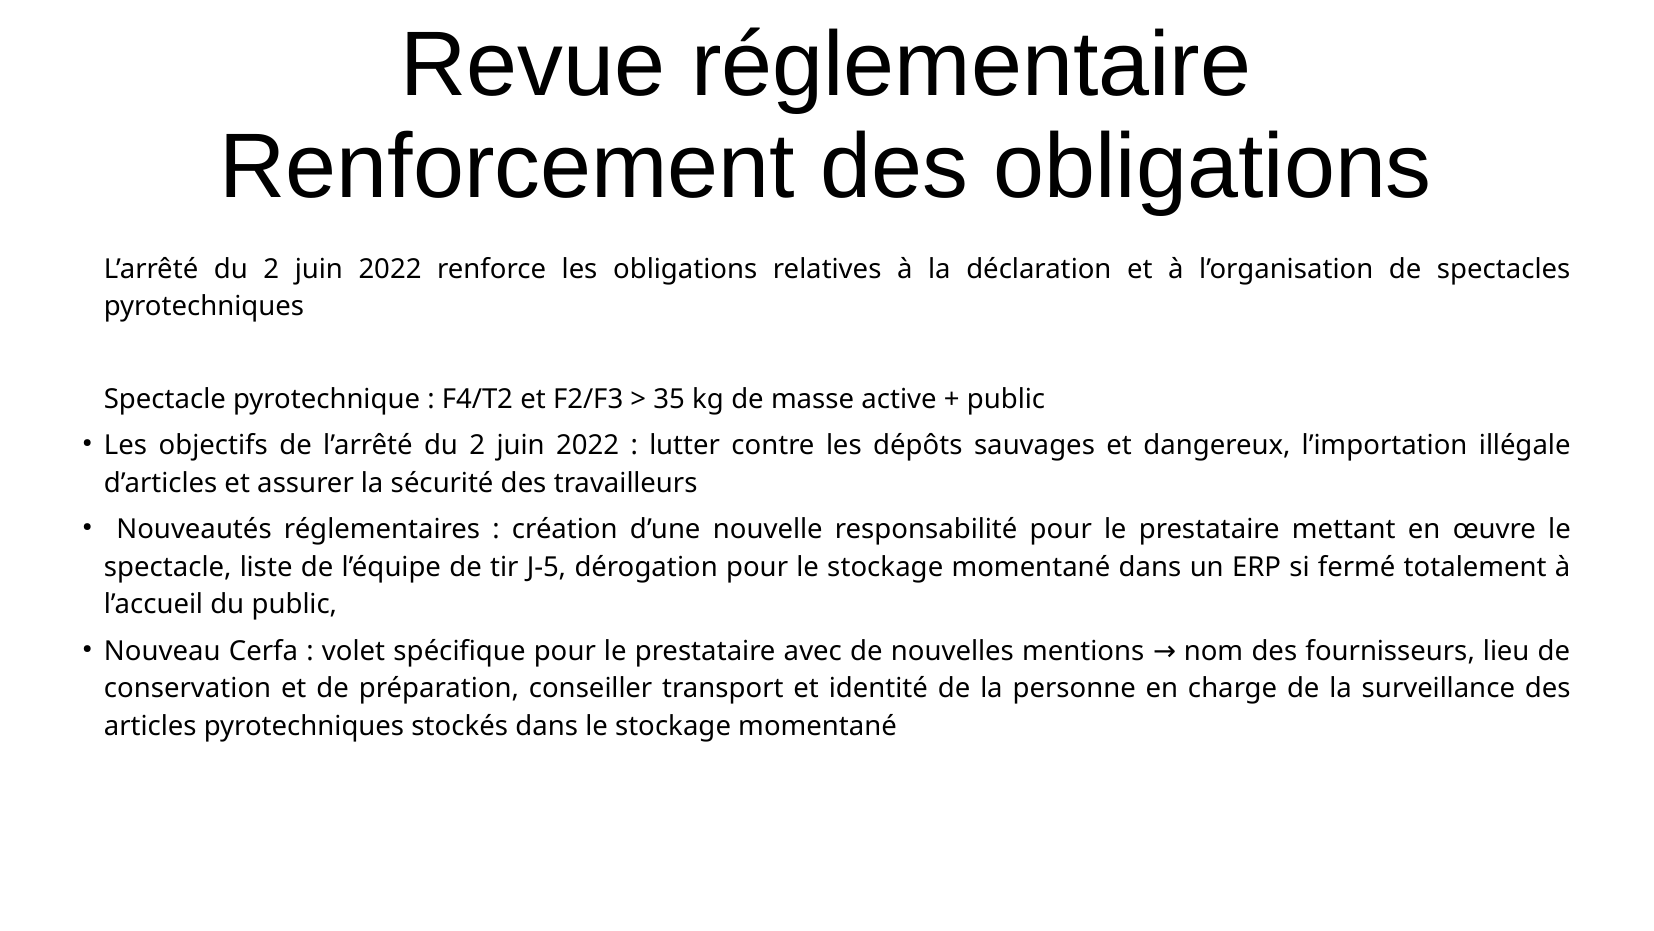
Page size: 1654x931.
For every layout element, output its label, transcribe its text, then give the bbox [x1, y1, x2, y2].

list L’arrêté du 2 juin 2022 renforce les obligations relatives à la déclaration et à l’organisation de spectacles pyrotechniques Spectacle pyrotechnique : F4/T2 et F2/F3 > 35 kg de masse active + public Les objectifs de l’arrêté du 2 juin 2022 : lutter contre les dépôts sauvages et dangereux, l’importation illégale d’articles et assurer la sécurité des travailleurs Nouveautés réglementaires : création d’une nouvelle responsabilité pour le prestataire mettant en œuvre le spectacle, liste de l’équipe de tir J-5, dérogation pour le stockage momentané dans un ERP si fermé totalement à l’accueil du public, Nouveau Cerfa : volet spécifique pour le prestataire avec de nouvelles mentions → nom des fournisseurs, lieu de conservation et de préparation, conseiller transport et identité de la personne en charge de la surveillance des articles pyrotechniques stockés dans le stockage momentané [82, 217, 1571, 758]
title Revue réglementaire Renforcement des obligations [82, 12, 1571, 217]
